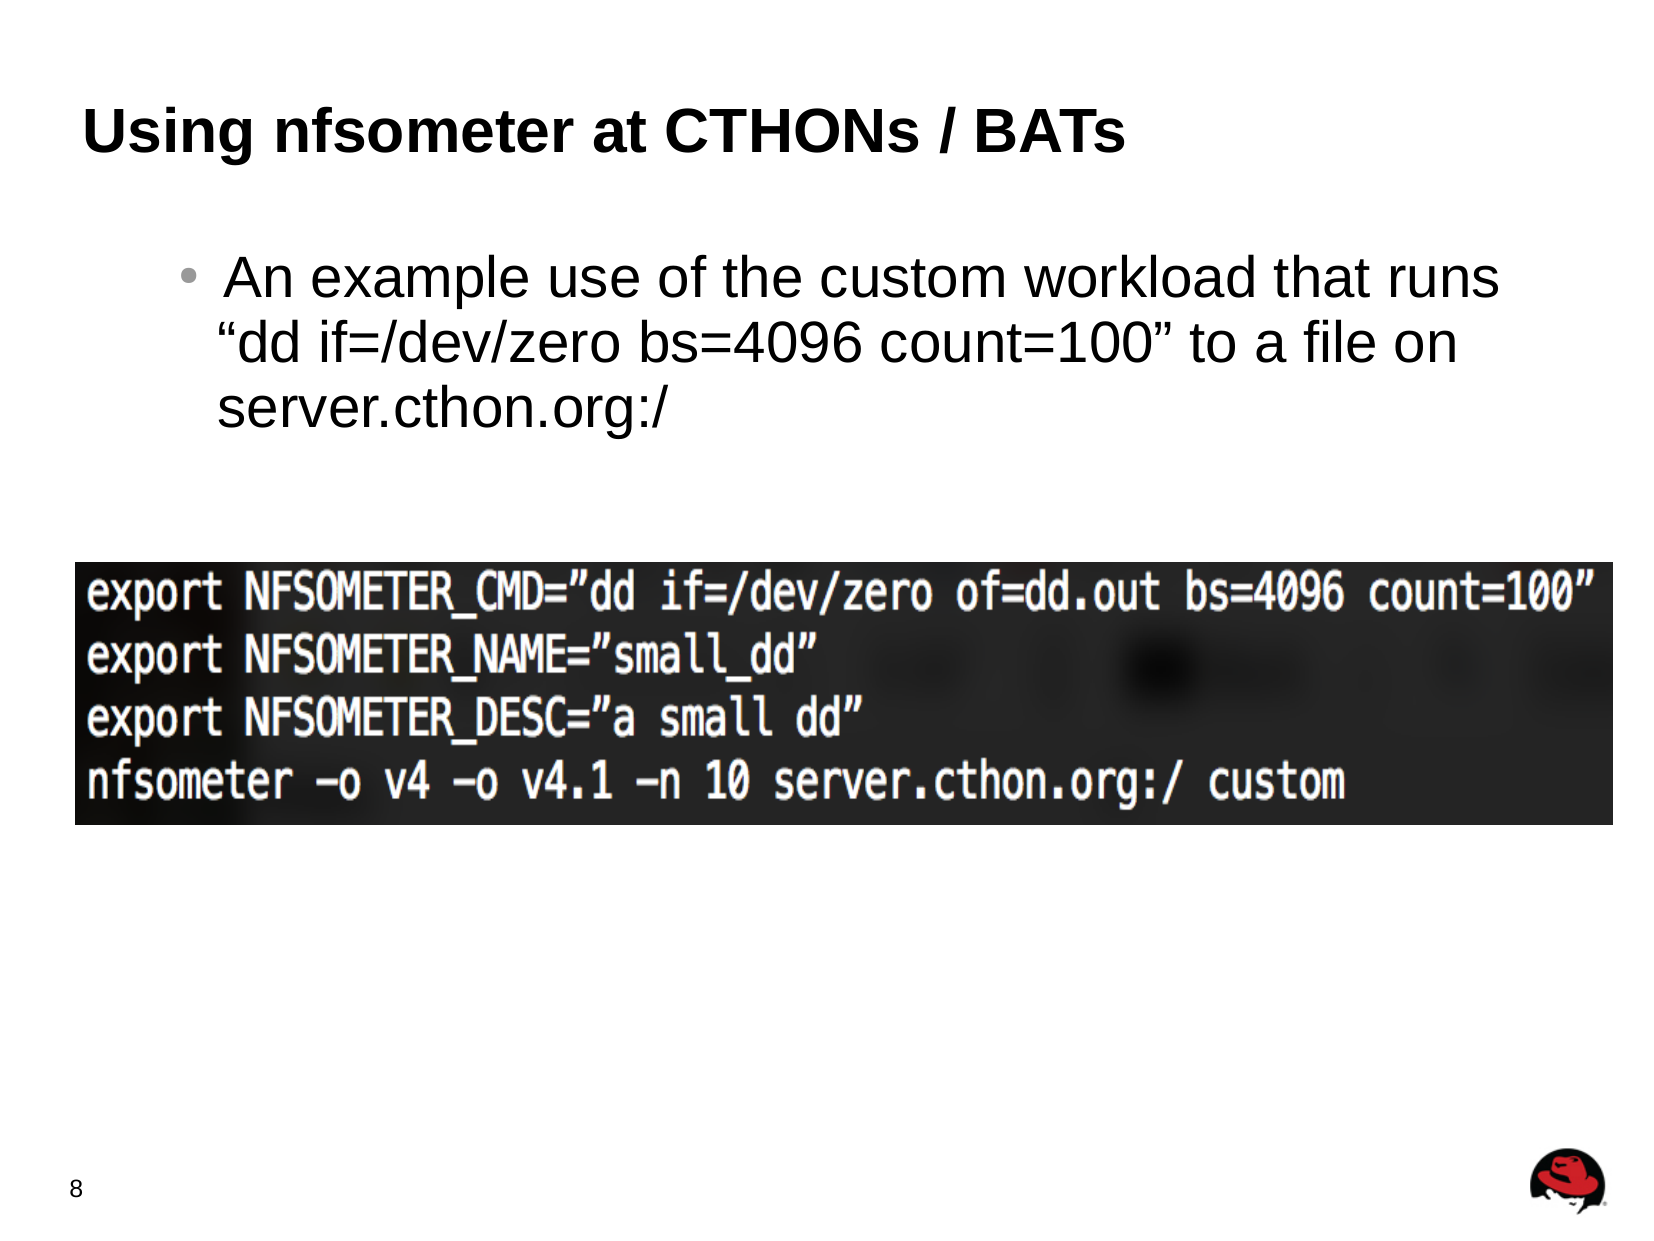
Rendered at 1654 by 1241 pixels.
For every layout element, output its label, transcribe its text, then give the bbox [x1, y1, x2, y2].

list An example use of the custom workload that runs “dd if=/dev/zero bs=4096 count=100” to a file on server.cthon.org:/ [86, 244, 1576, 440]
picture [1529, 1146, 1613, 1224]
title Using nfsometer at CTHONs / BATs [82, 37, 1571, 226]
picture [75, 562, 1613, 826]
